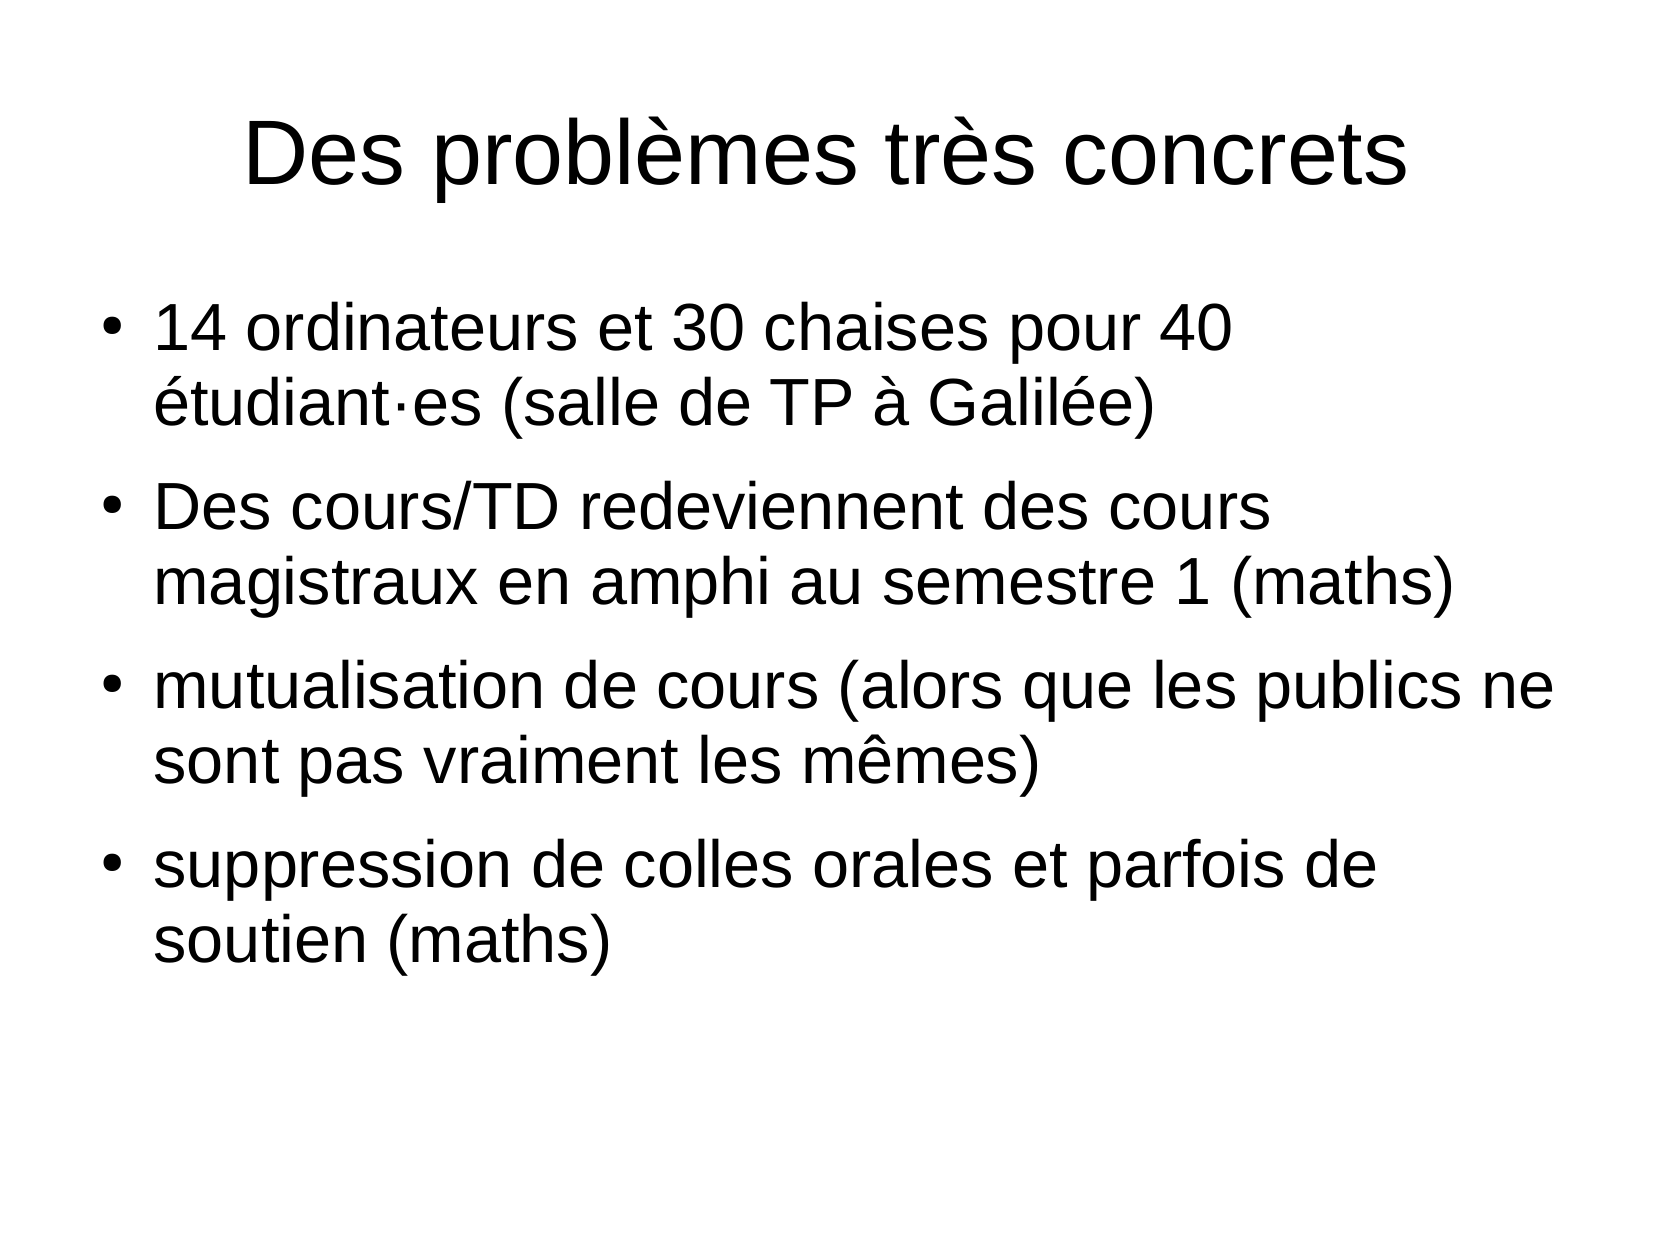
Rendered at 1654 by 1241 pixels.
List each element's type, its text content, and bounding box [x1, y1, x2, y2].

list 14 ordinateurs et 30 chaises pour 40 étudiant·es (salle de TP à Galilée) Des cours/TD redeviennent des cours magistraux en amphi au semestre 1 (maths) mutualisation de cours (alors que les publics ne sont pas vraiment les mêmes) suppression de colles orales et parfois de soutien (maths) [82, 290, 1571, 1010]
title Des problèmes très concrets [82, 49, 1571, 257]
